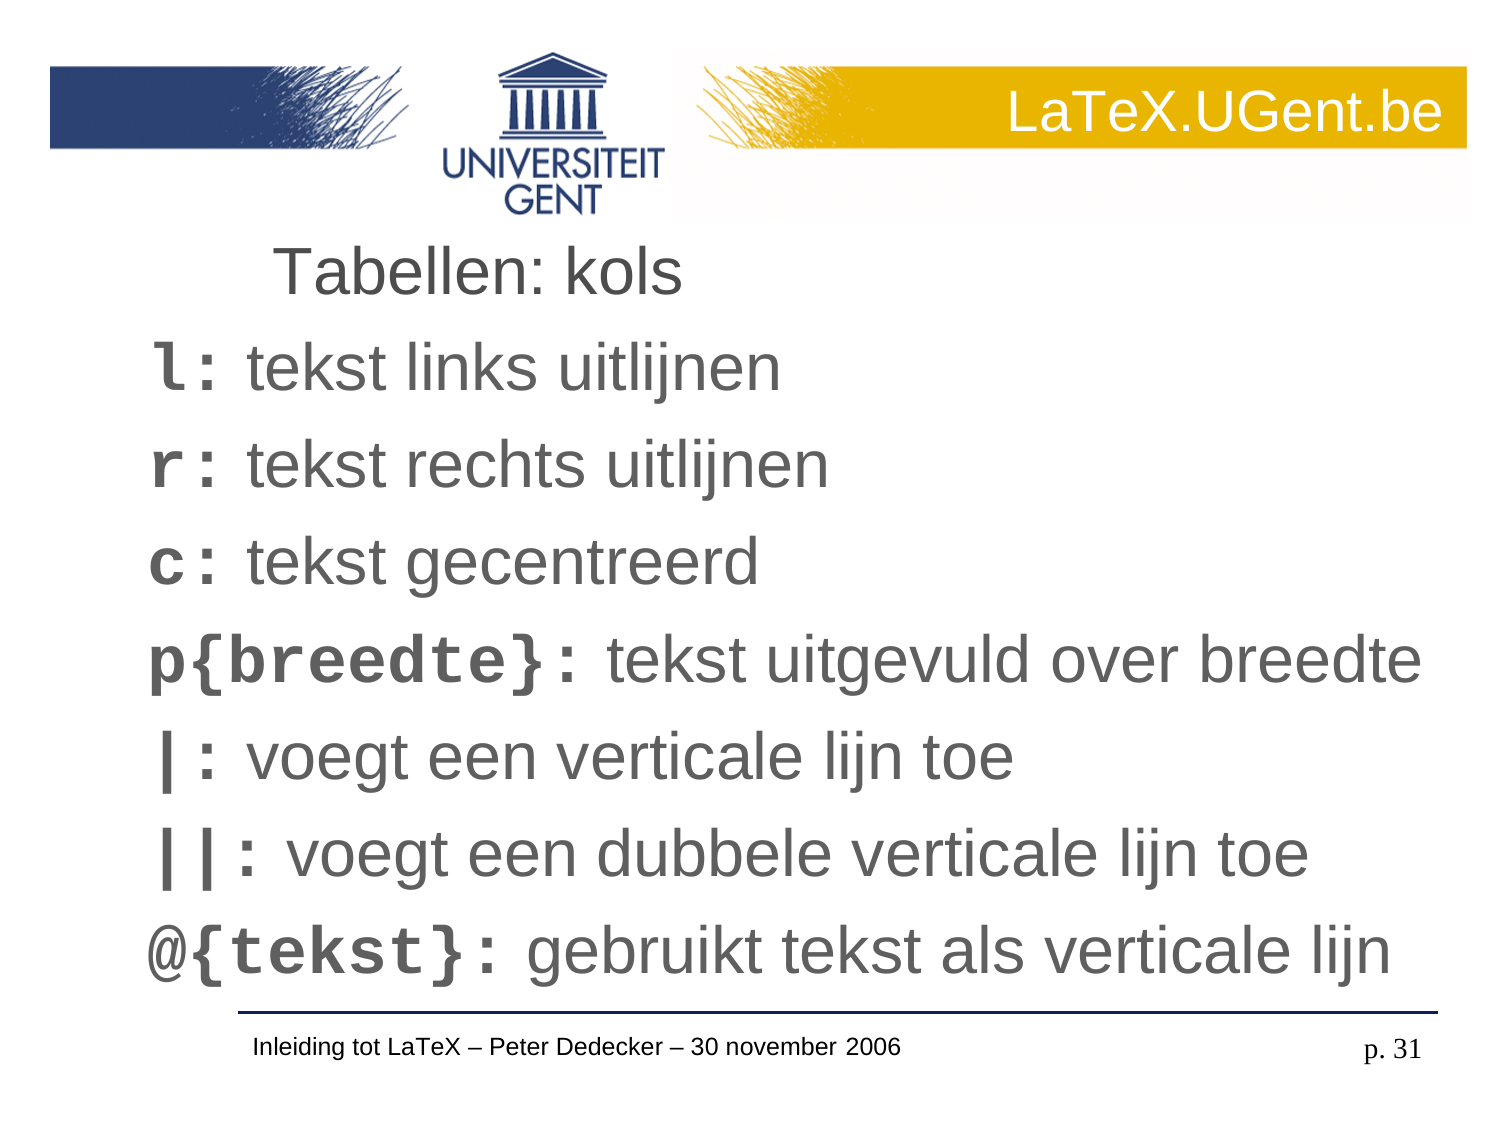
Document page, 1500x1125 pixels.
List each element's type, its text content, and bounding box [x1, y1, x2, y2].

list l: tekst links uitlijnen r: tekst rechts uitlijnen c: tekst gecentreerd p{breedte}: tekst uitgevuld over breedte |: voegt een verticale lijn toe ||: voegt een dubbele verticale lijn toe @{tekst}: gebruikt tekst als verticale lijn [147, 330, 1477, 1012]
picture [50, 49, 1467, 219]
title Tabellen: kols [272, 185, 1473, 330]
